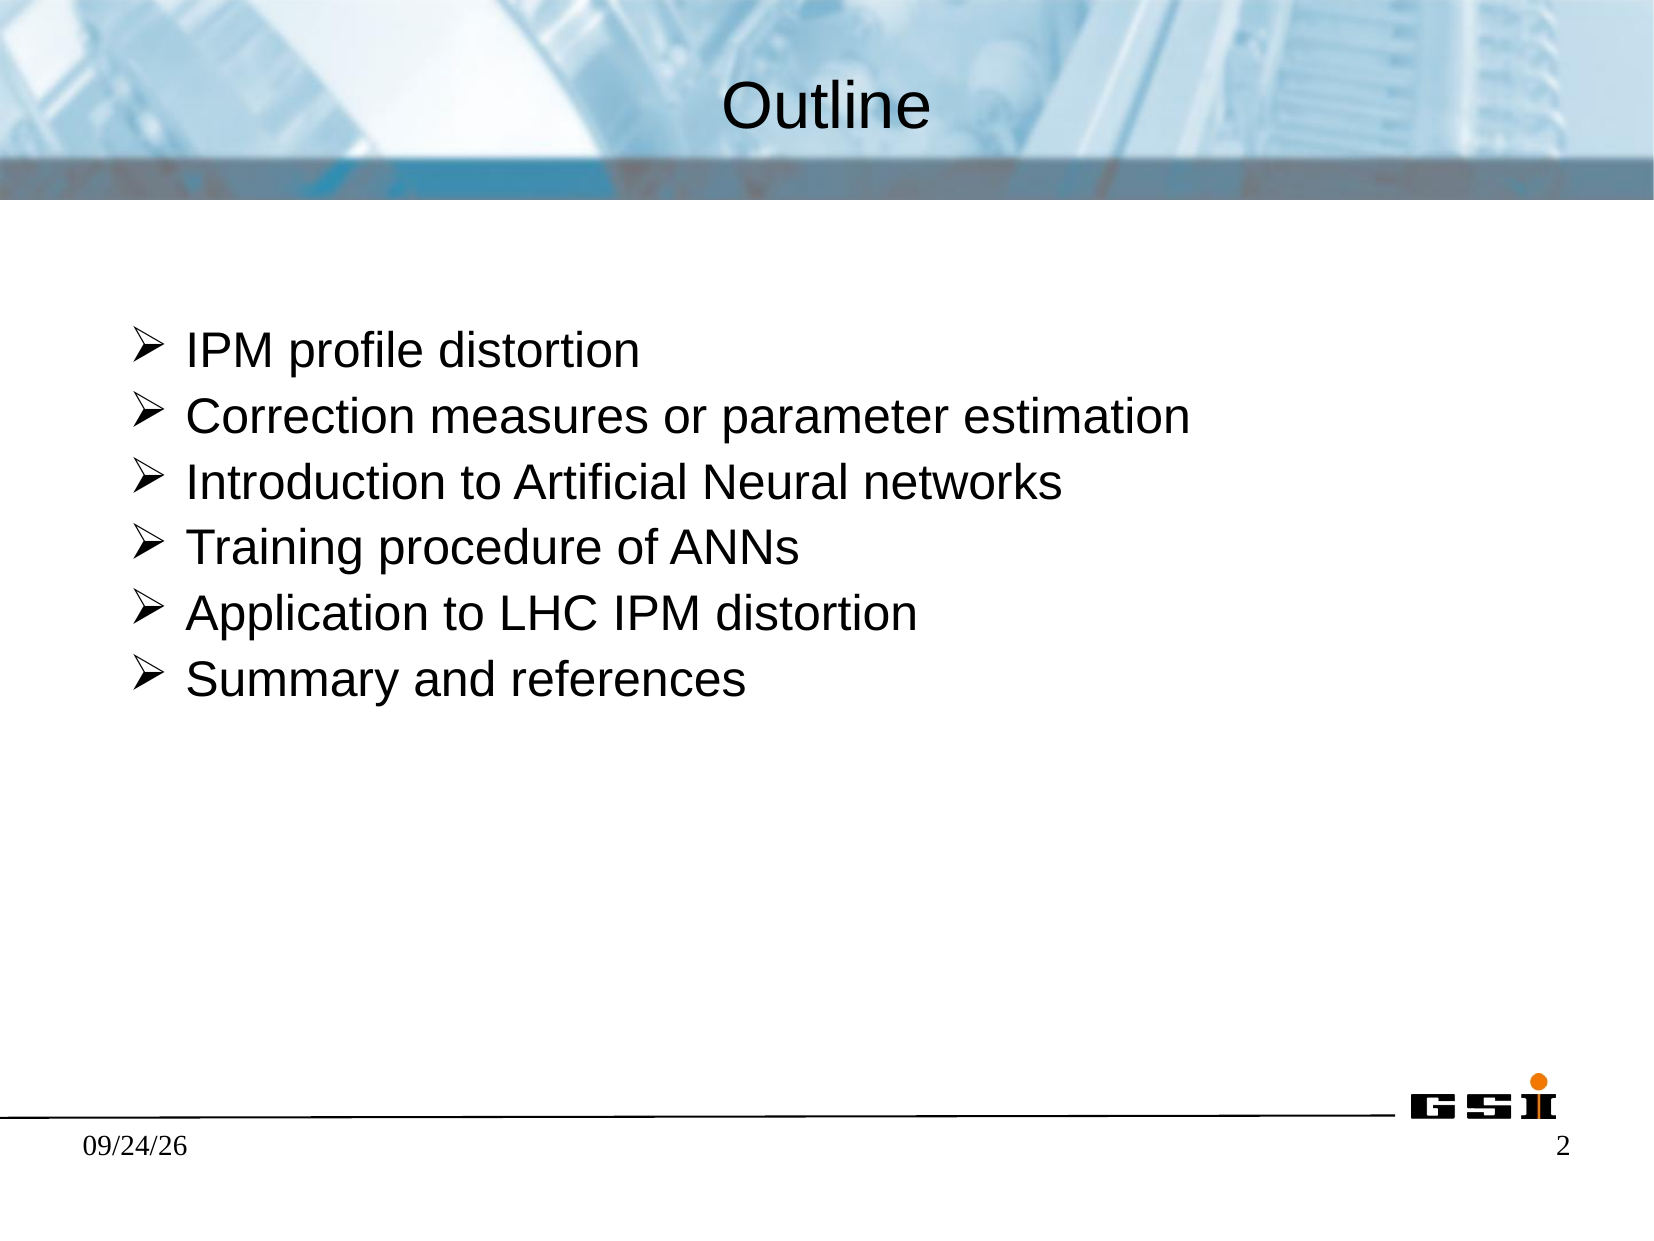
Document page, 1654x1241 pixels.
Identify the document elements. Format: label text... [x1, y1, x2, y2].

picture [1411, 1073, 1556, 1119]
title Outline [82, 2, 1571, 210]
text_box IPM profile distortion Correction measures or parameter estimation Introduction to Artificial Neural networks Training procedure of ANNs Application to LHC IPM distortion Summary and references [114, 315, 1411, 792]
picture [0, 0, 1654, 200]
